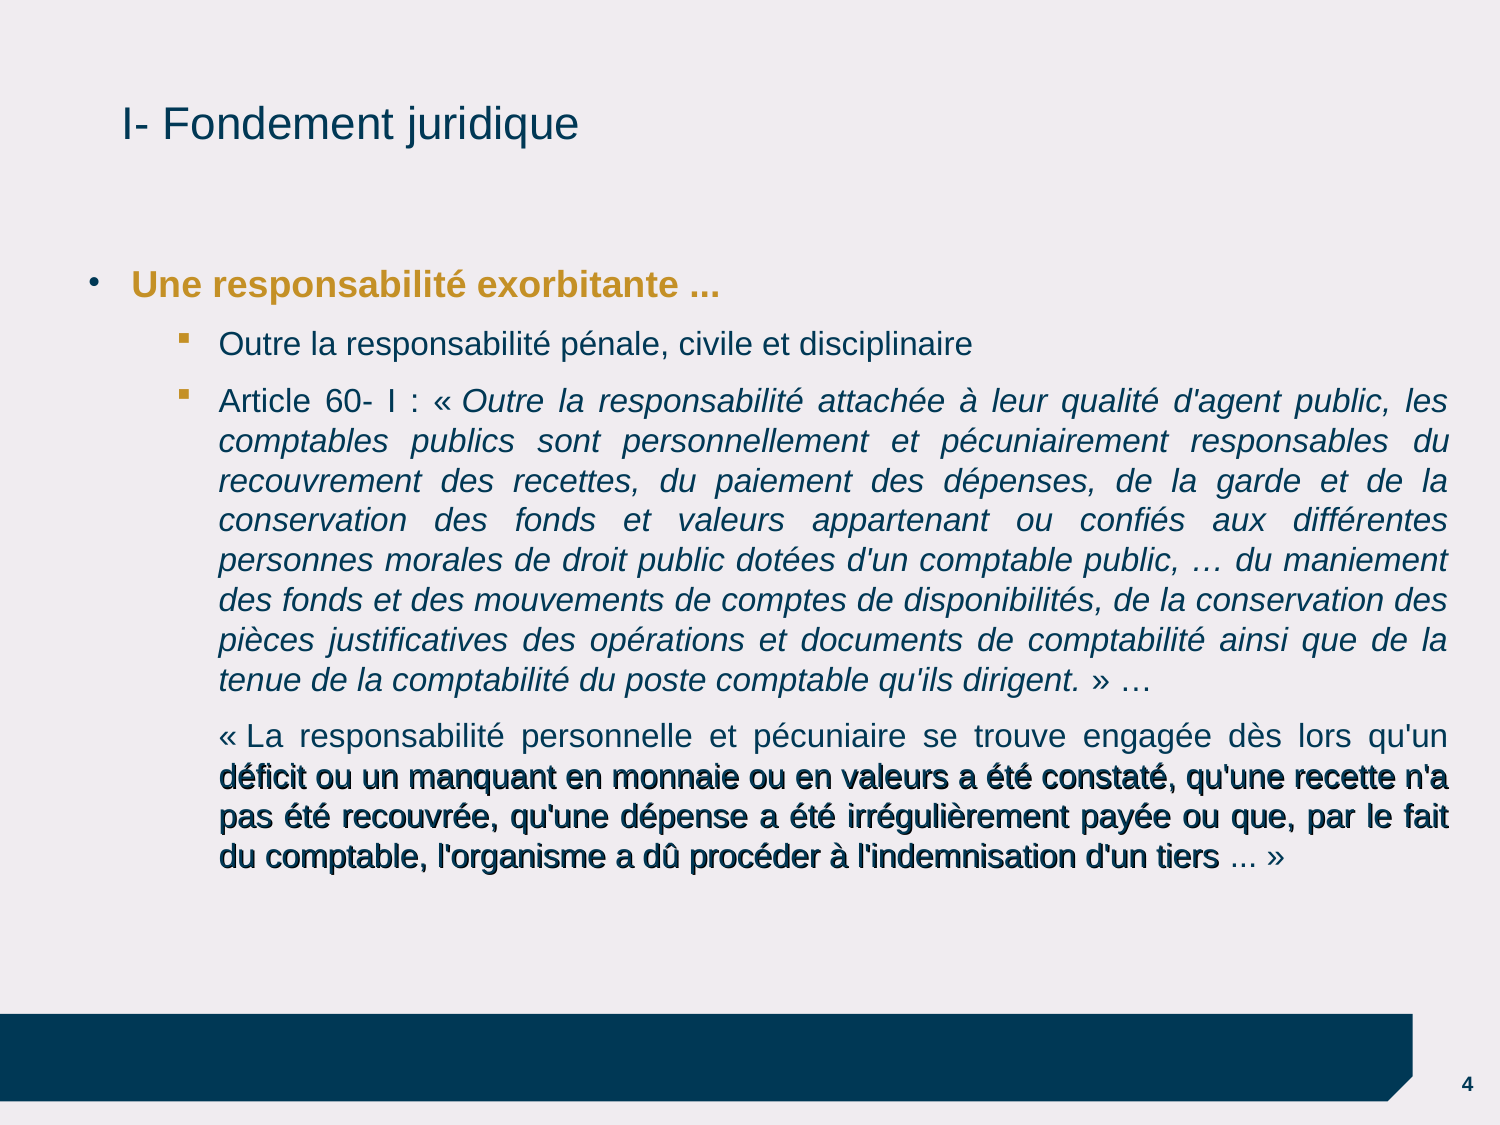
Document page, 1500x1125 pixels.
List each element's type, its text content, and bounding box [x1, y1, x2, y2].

title I- Fondement juridique [121, 68, 1438, 180]
list Une responsabilité exorbitante ... Outre la responsabilité pénale, civile et disciplinaire Article 60- I : « Outre la responsabilité attachée à leur qualité d'agent public, les comptables publics sont personnellement et pécuniairement responsables du recouvrement des recettes, du paiement des dépenses, de la garde et de la conservation des fonds et valeurs appartenant ou confiés aux différentes personnes morales de droit public dotées d'un comptable public, … du maniement des fonds et des mouvements de comptes de disponibilités, de la conservation des pièces justificatives des opérations et documents de comptabilité ainsi que de la tenue de la comptabilité du poste comptable qu'ils dirigent. » … « La responsabilité personnelle et pécuniaire se trouve engagée dès lors qu'un déficit ou un manquant en monnaie ou en valeurs a été constaté, qu'une recette n'a pas été recouvrée, qu'une dépense a été irrégulièrement payée ou que, par le fait du comptable, l'organisme a dû procéder à l'indemnisation d'un tiers ... » [87, 259, 1450, 953]
